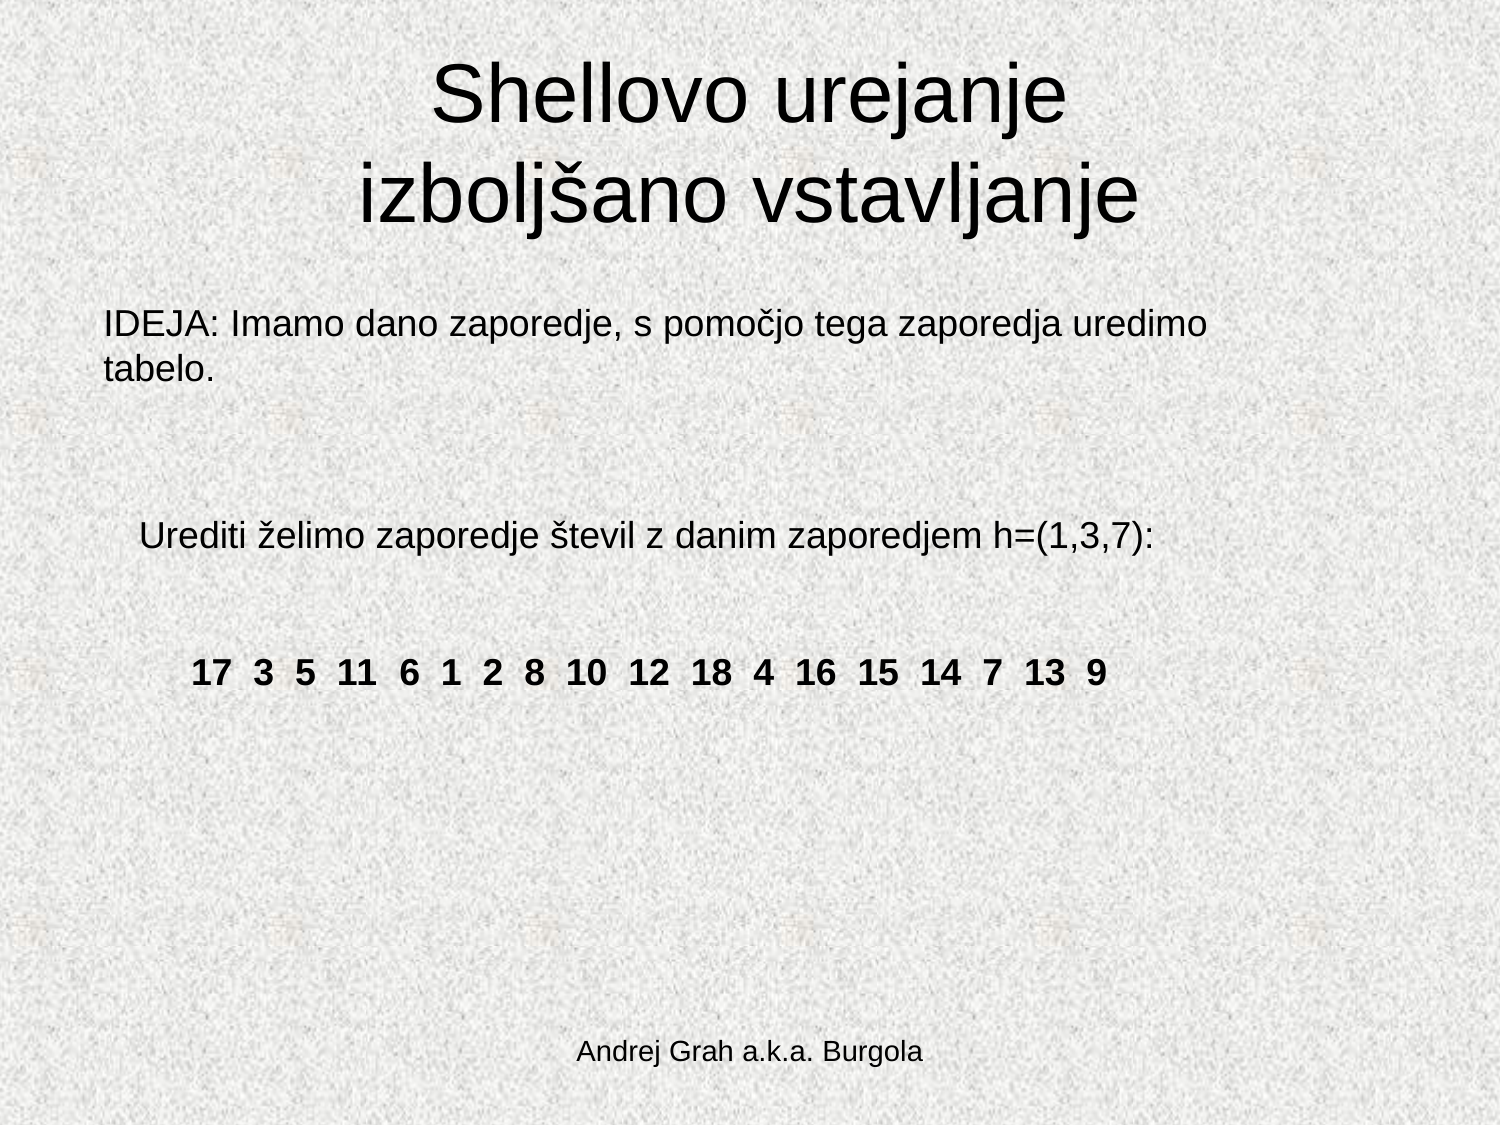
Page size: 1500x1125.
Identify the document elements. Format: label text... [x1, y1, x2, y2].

text_box IDEJA: Imamo dano zaporedje, s pomočjo tega zaporedja uredimo tabelo. [88, 290, 1329, 397]
picture [0, 0, 1500, 1125]
text_box Urediti želimo zaporedje števil z danim zaporedjem h=(1,3,7): 17 3 5 11 6 1 2 8 10 12 18 4 16 15 14 7 13 9 [123, 503, 1176, 701]
text_box Andrej Grah a.k.a. Burgola [512, 1024, 988, 1103]
title Shellovo urejanje izboljšano vstavljanje [75, 31, 1426, 247]
